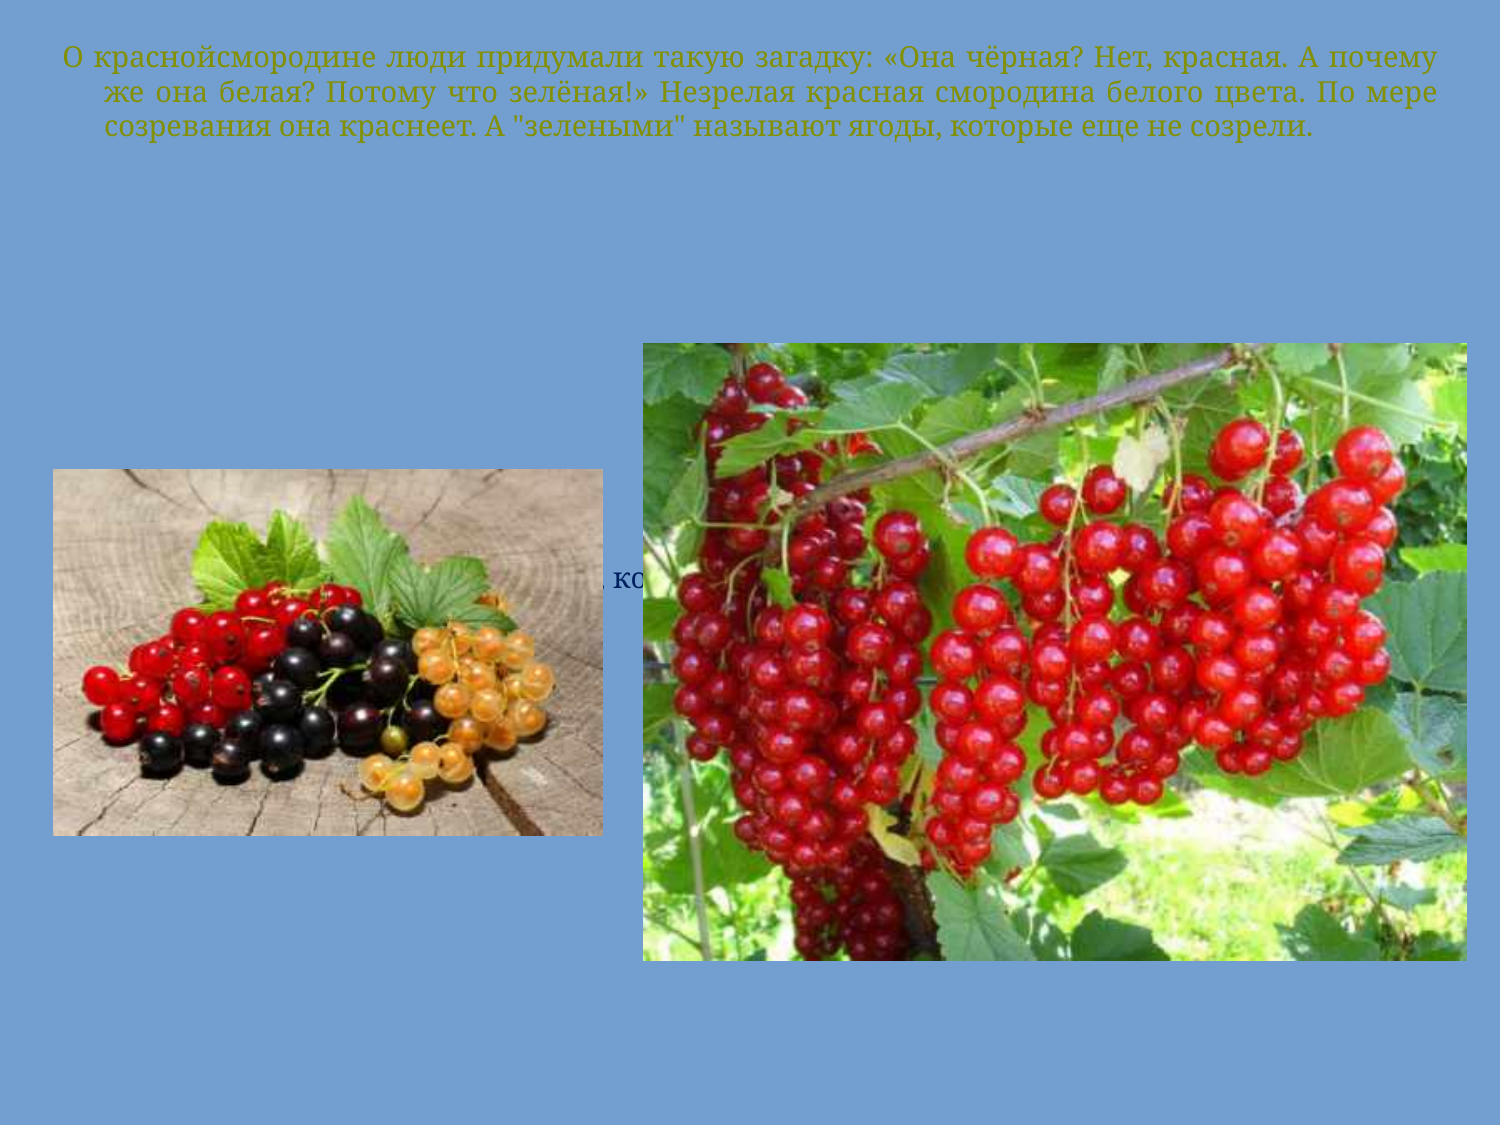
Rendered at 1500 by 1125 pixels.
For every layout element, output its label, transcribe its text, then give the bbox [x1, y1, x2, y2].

list О краснойсмородине люди придумали такую загадку: «Она чёрная? Нет, красная. А почему же она белая? Потому что зелёная!» Незрелая красная смородина белого цвета. По мере созревания она краснеет. А "зелеными" называют ягоды, которые еще не созрели. Изсмородины делают желе, варенье, компот и мармелад. [29, 30, 1455, 1125]
picture [53, 469, 603, 836]
picture [643, 343, 1467, 961]
